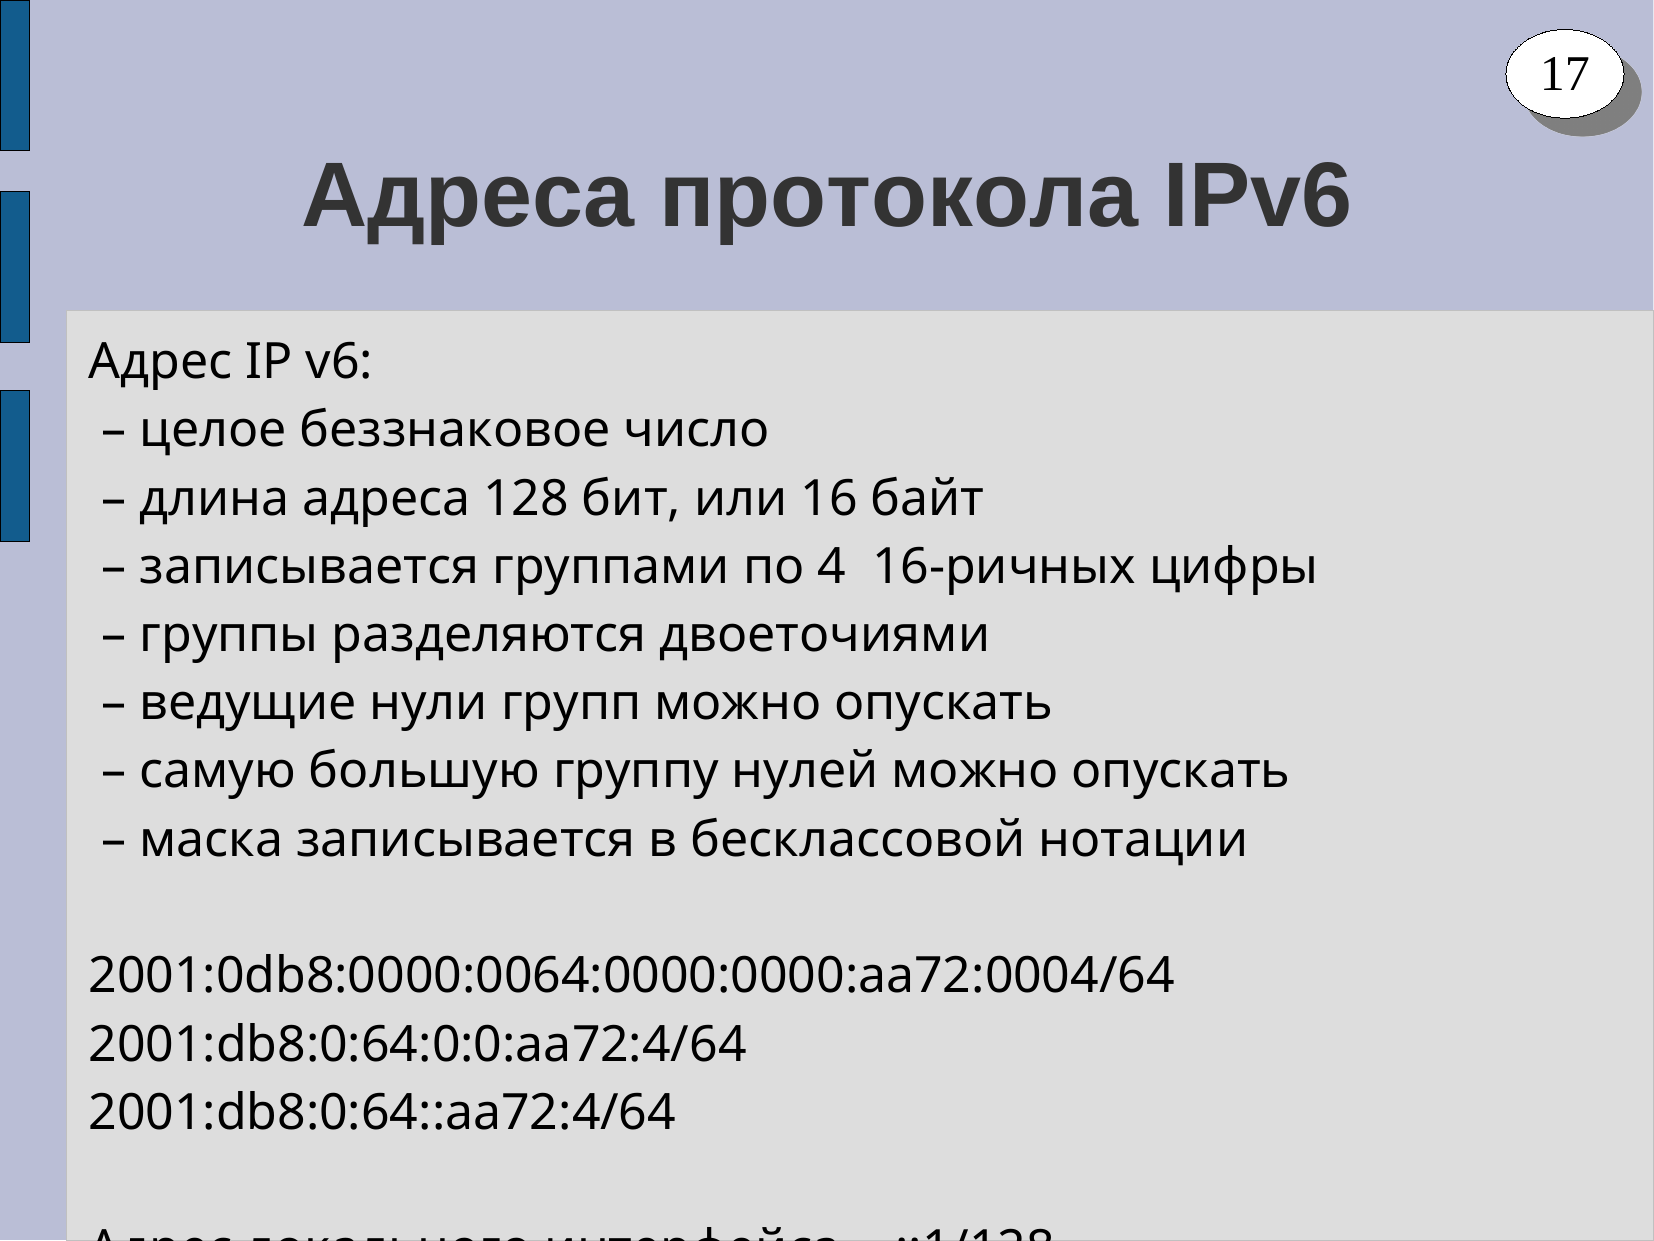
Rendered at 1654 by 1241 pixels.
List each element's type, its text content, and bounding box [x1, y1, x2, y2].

text_box 17 [1505, 29, 1625, 119]
text_box Адрес IP v6: – целое беззнаковое число – длина адреса 128 бит, или 16 байт – записывается группами по 4 16-ричных цифры – группы разделяются двоеточиями – ведущие нули групп можно опускать – самую большую группу нулей можно опускать – маска записывается в бесклассовой нотации 2001:0db8:0000:0064:0000:0000:aa72:0004/64 2001:db8:0:64:0:0:aa72:4/64 2001:db8:0:64::aa72:4/64 Адрес локального интерфейса - ::1/128 [88, 324, 1565, 1176]
title Адреса протокола IPv6 [121, 91, 1534, 299]
